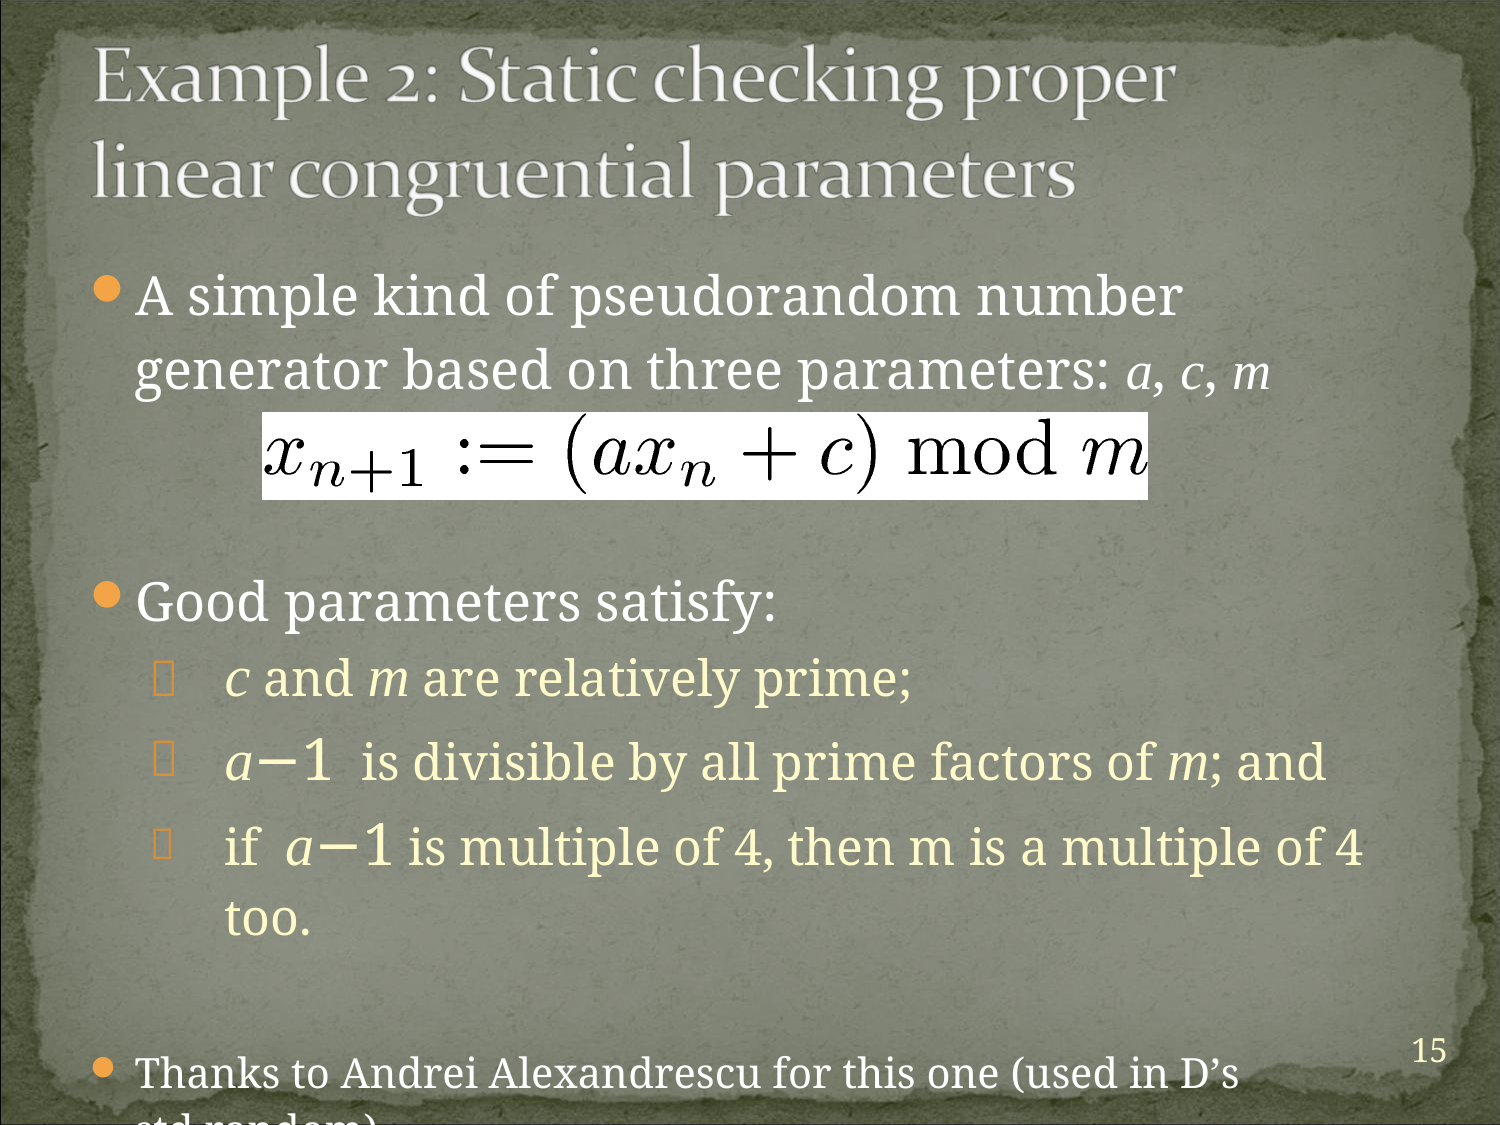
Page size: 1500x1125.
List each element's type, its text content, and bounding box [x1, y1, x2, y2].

text_box [41, 3, 1427, 227]
picture [0, 0, 1500, 1125]
text_box 32 [1379, 1014, 1480, 1090]
list A simple kind of pseudorandom number generator based on three parameters: a, c, m Good parameters satisfy: c and m are relatively prime; a−1 is divisible by all prime factors of m; and if a−1 is multiple of 4, then m is a multiple of 4 too. Thanks to Andrei Alexandrescu for this one (used in D’s std.random) [75, 249, 1426, 1001]
